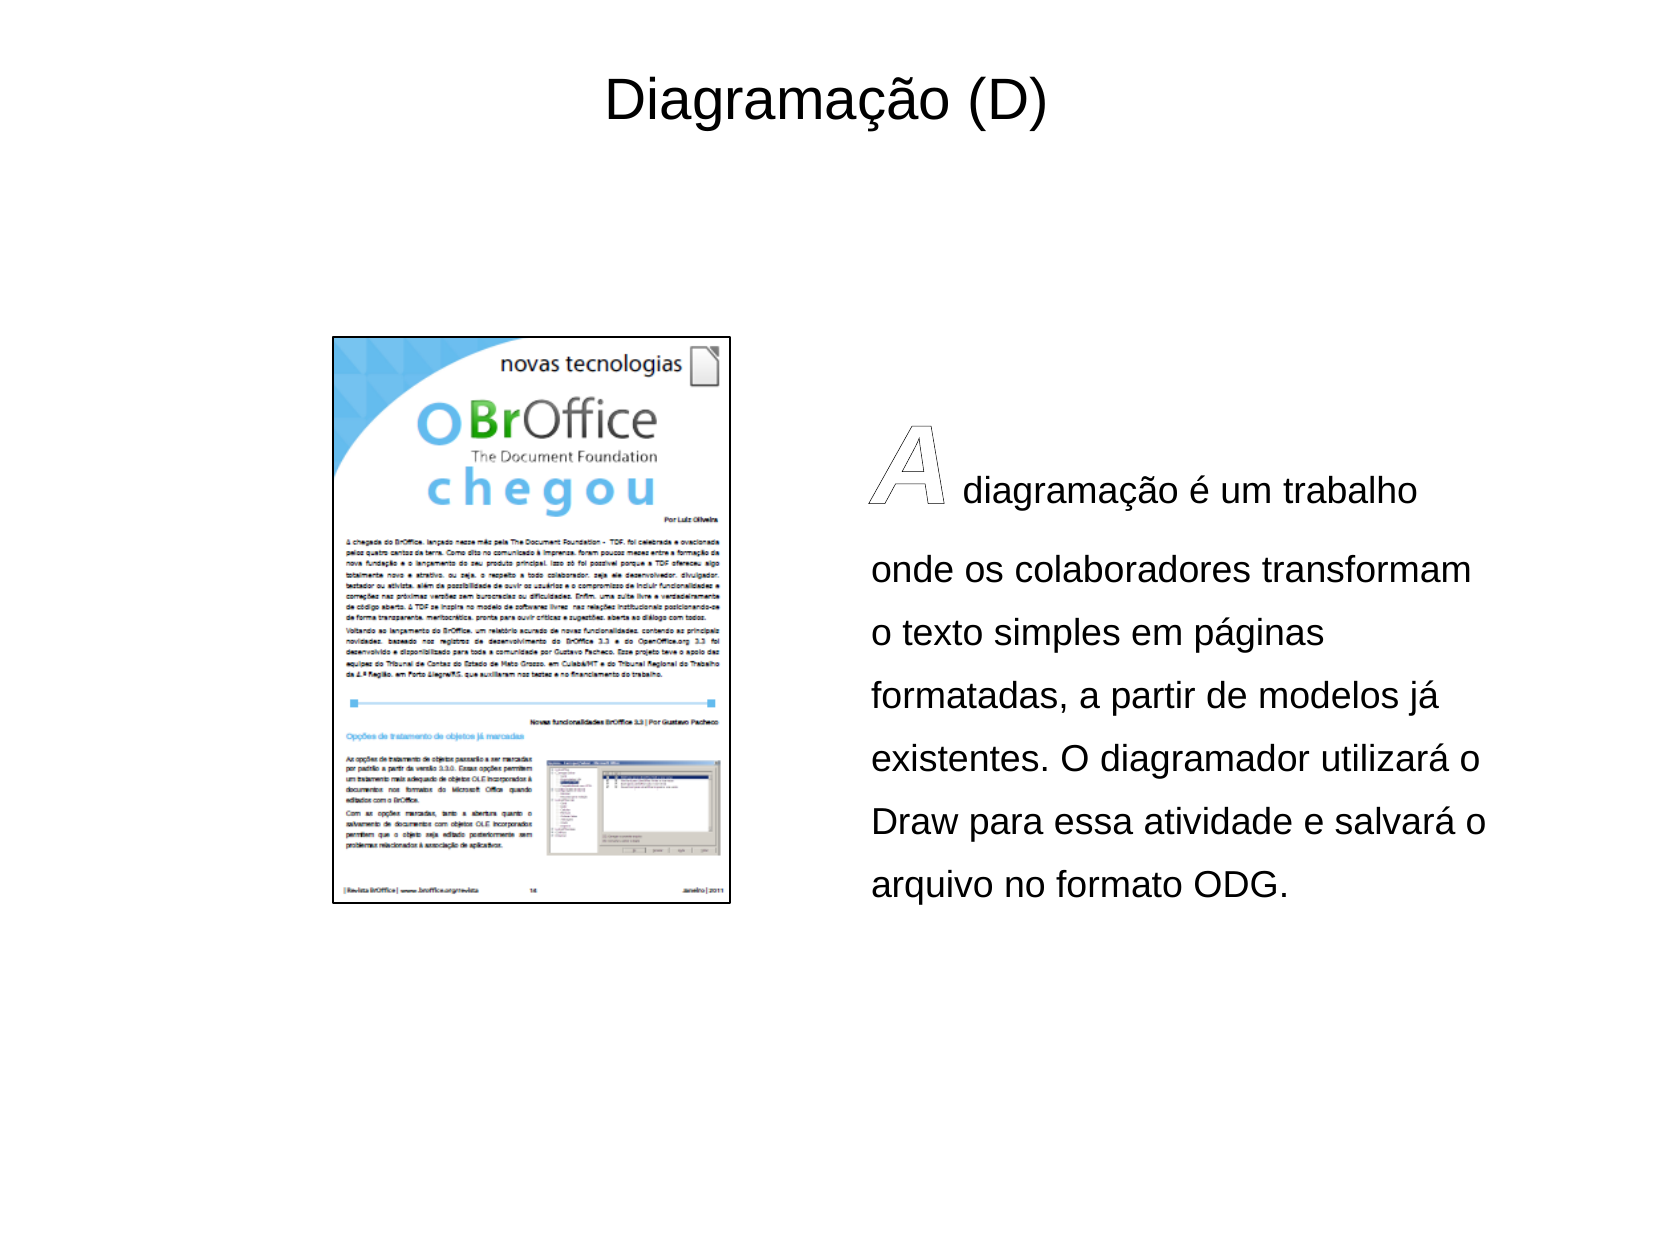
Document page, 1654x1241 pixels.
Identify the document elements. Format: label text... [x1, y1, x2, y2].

text_box A diagramação é um trabalho onde os colaboradores transformam o texto simples em páginas formatadas, a partir de modelos já existentes. O diagramador utilizará o Draw para essa atividade e salvará o arquivo no formato ODG. [856, 331, 1506, 914]
text_box Diagramação (D) [59, 59, 1595, 139]
picture [333, 337, 730, 902]
